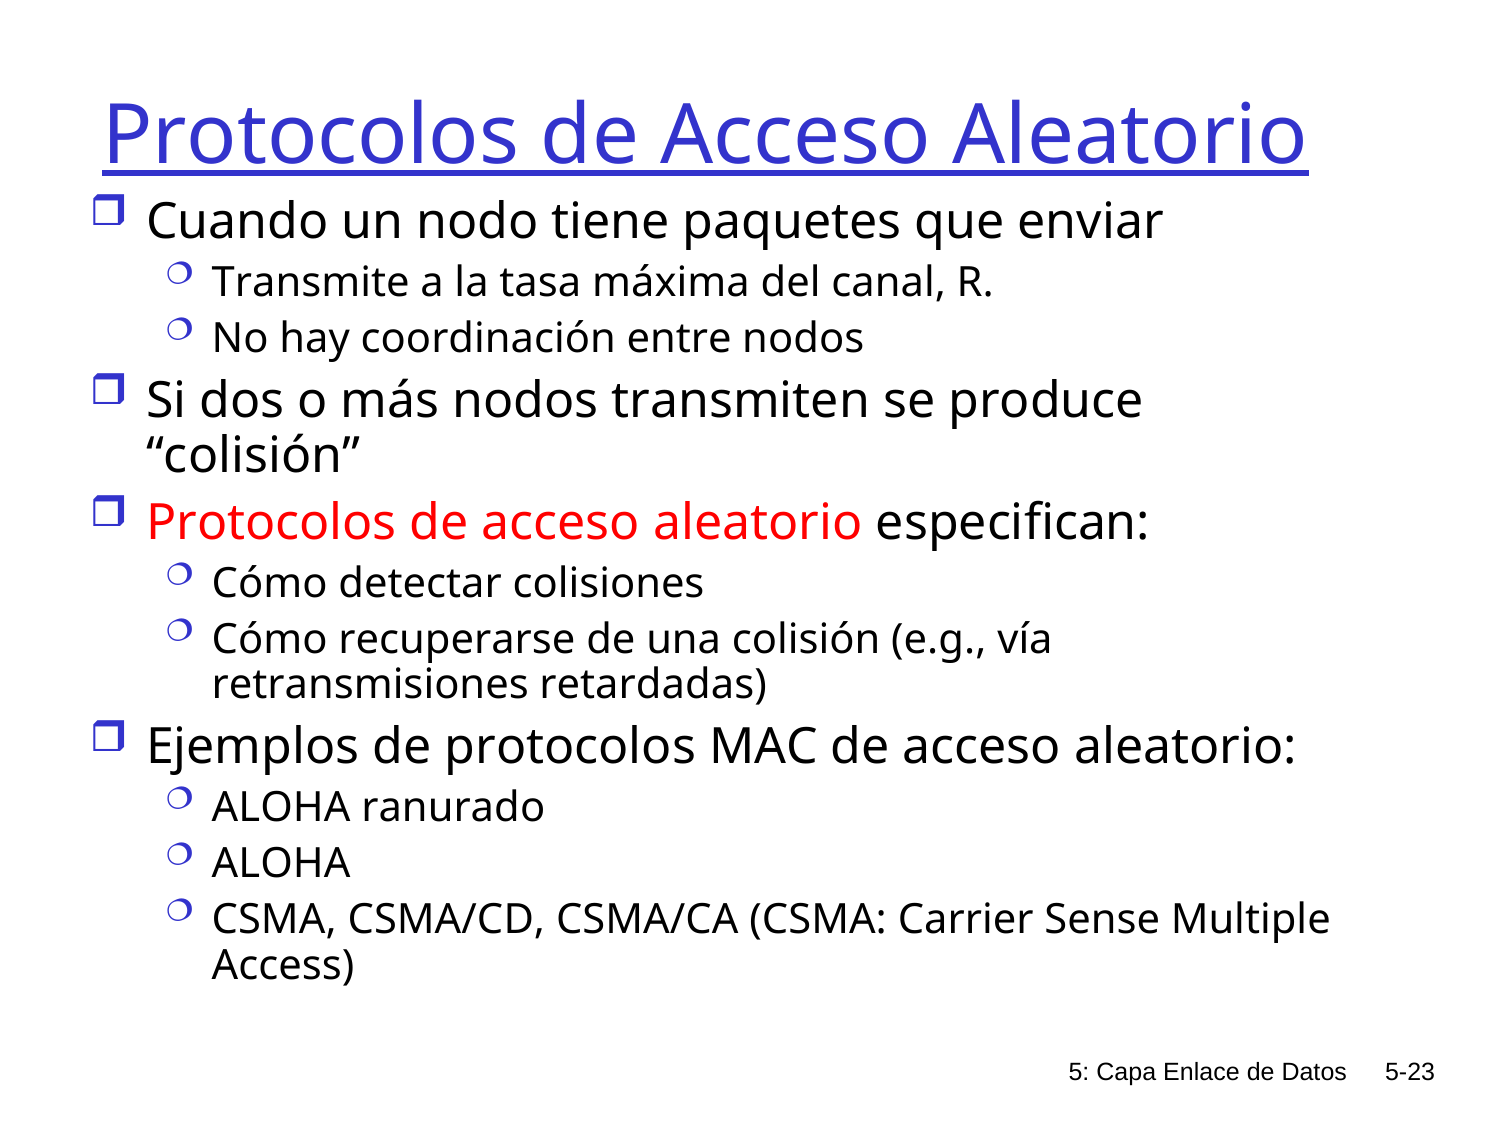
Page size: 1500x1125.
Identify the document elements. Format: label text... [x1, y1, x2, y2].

list Cuando un nodo tiene paquetes que enviar Transmite a la tasa máxima del canal, R. No hay coordinación entre nodos Si dos o más nodos transmiten se produce “colisión” Protocolos de acceso aleatorio especifican: Cómo detectar colisiones Cómo recuperarse de una colisión (e.g., vía retransmisiones retardadas) Ejemplos de protocolos MAC de acceso aleatorio: ALOHA ranurado ALOHA CSMA, CSMA/CD, CSMA/CA (CSMA: Carrier Sense Multiple Access) [75, 187, 1351, 951]
title Protocolos de Acceso Aleatorio [87, 37, 1363, 225]
